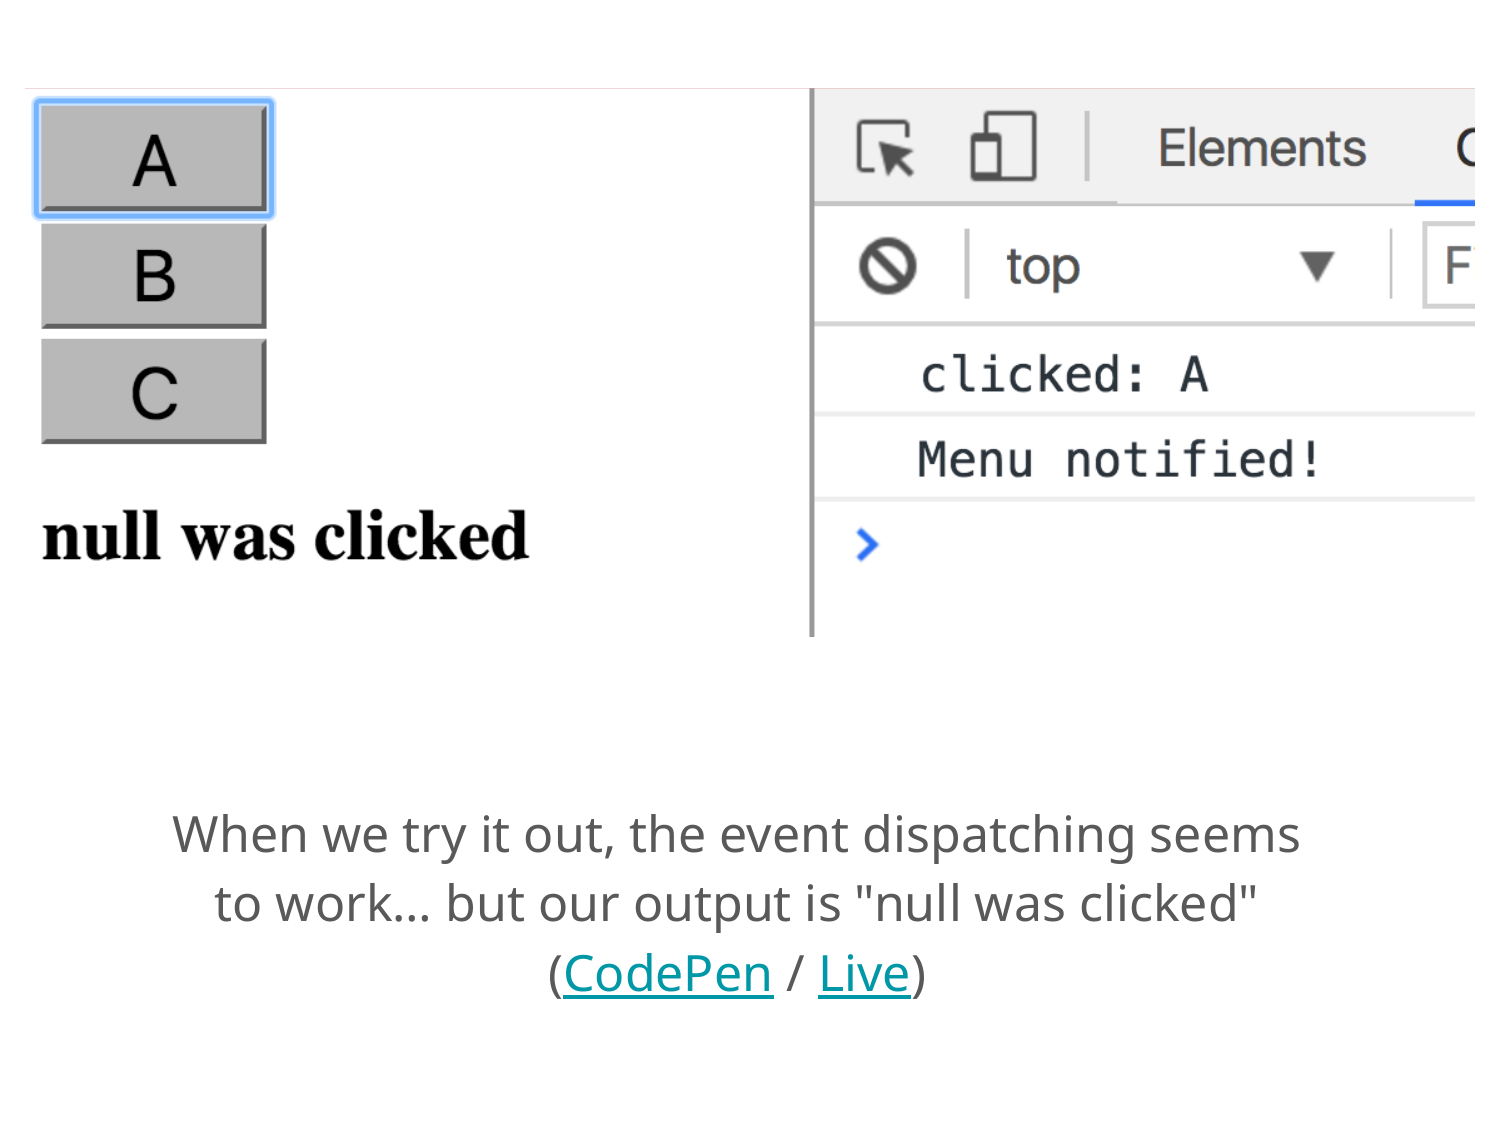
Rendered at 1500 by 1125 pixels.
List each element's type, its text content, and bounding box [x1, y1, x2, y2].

picture [24, 88, 1475, 637]
list When we try it out, the event dispatching seems to work… but our output is "null was clicked" (CodePen / Live) [129, 778, 1345, 972]
